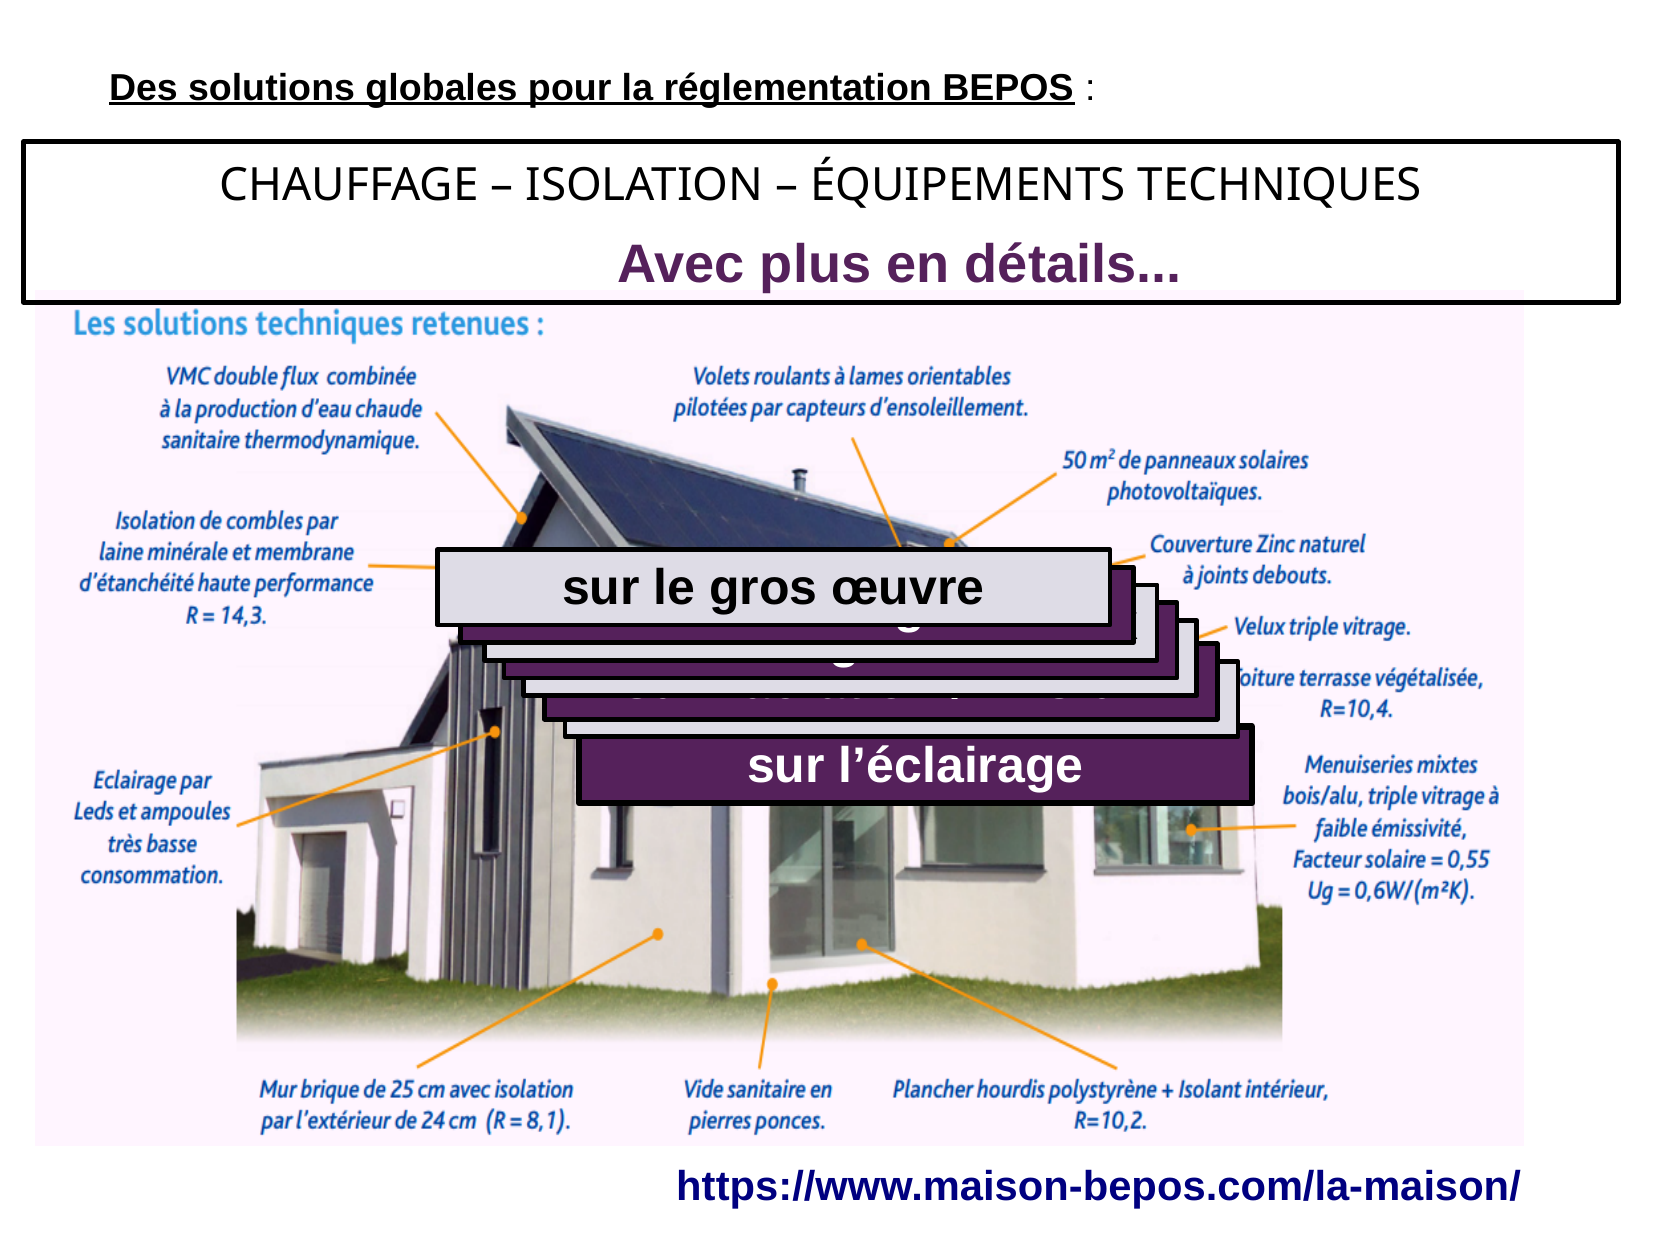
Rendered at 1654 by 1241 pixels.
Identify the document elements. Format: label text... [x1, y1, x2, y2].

text_box Des solutions globales pour la réglementation BEPOS : [94, 59, 1477, 116]
text_box sur l’énérgie solaire [504, 602, 1177, 678]
text_box sur l’aération /VMC df [544, 643, 1218, 720]
text_box sur les volets Roulants [523, 620, 1197, 696]
text_box https://www.maison-bepos.com/la-maison/ [661, 1155, 1630, 1217]
text_box sur l’isolation [565, 661, 1238, 737]
text_box sur les Choix de matériaux [484, 584, 1158, 661]
text_box sur l’éclairage [579, 726, 1252, 804]
picture [35, 305, 1524, 1146]
text_box CHAUFFAGE – ISOLATION – ÉQUIPEMENTS TECHNIQUES [23, 141, 1619, 303]
text_box sur les vitrages [460, 567, 1134, 643]
text_box sur le gros œuvre [437, 549, 1110, 625]
text_box Avec plus en détails... [602, 225, 1288, 302]
